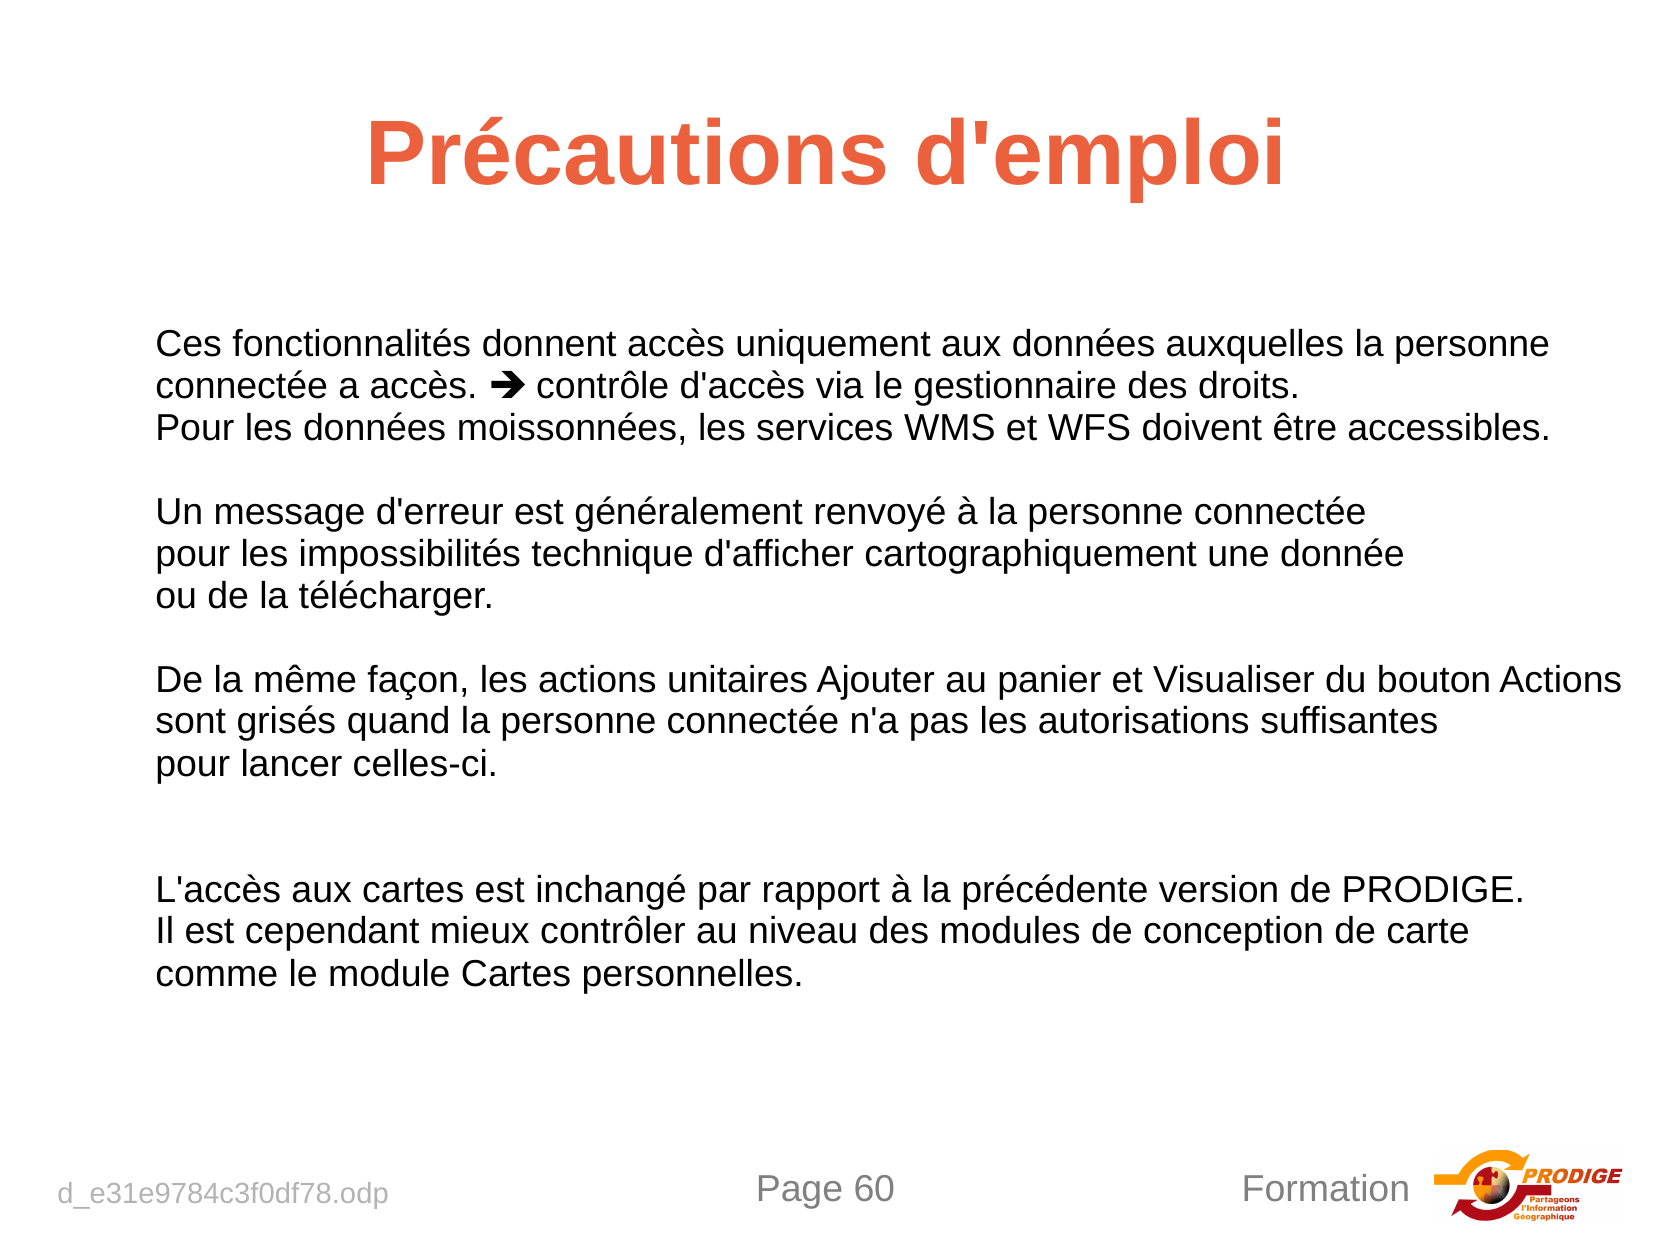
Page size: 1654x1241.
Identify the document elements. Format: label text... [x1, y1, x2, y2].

title Précautions d'emploi [82, 56, 1571, 250]
picture [1434, 1150, 1623, 1221]
text_box Ces fonctionnalités donnent accès uniquement aux données auxquelles la personne connectée a accès.  contrôle d'accès via le gestionnaire des droits. Pour les données moissonnées, les services WMS et WFS doivent être accessibles. Un message d'erreur est généralement renvoyé à la personne connectée pour les impossibilités technique d'afficher cartographiquement une donnée ou de la télécharger. De la même façon, les actions unitaires Ajouter au panier et Visualiser du bouton Actions sont grisés quand la personne connectée n'a pas les autorisations suffisantes pour lancer celles-ci. L'accès aux cartes est inchangé par rapport à la précédente version de PRODIGE. Il est cependant mieux contrôler au niveau des modules de conception de carte comme le module Cartes personnelles. [140, 314, 1649, 1003]
